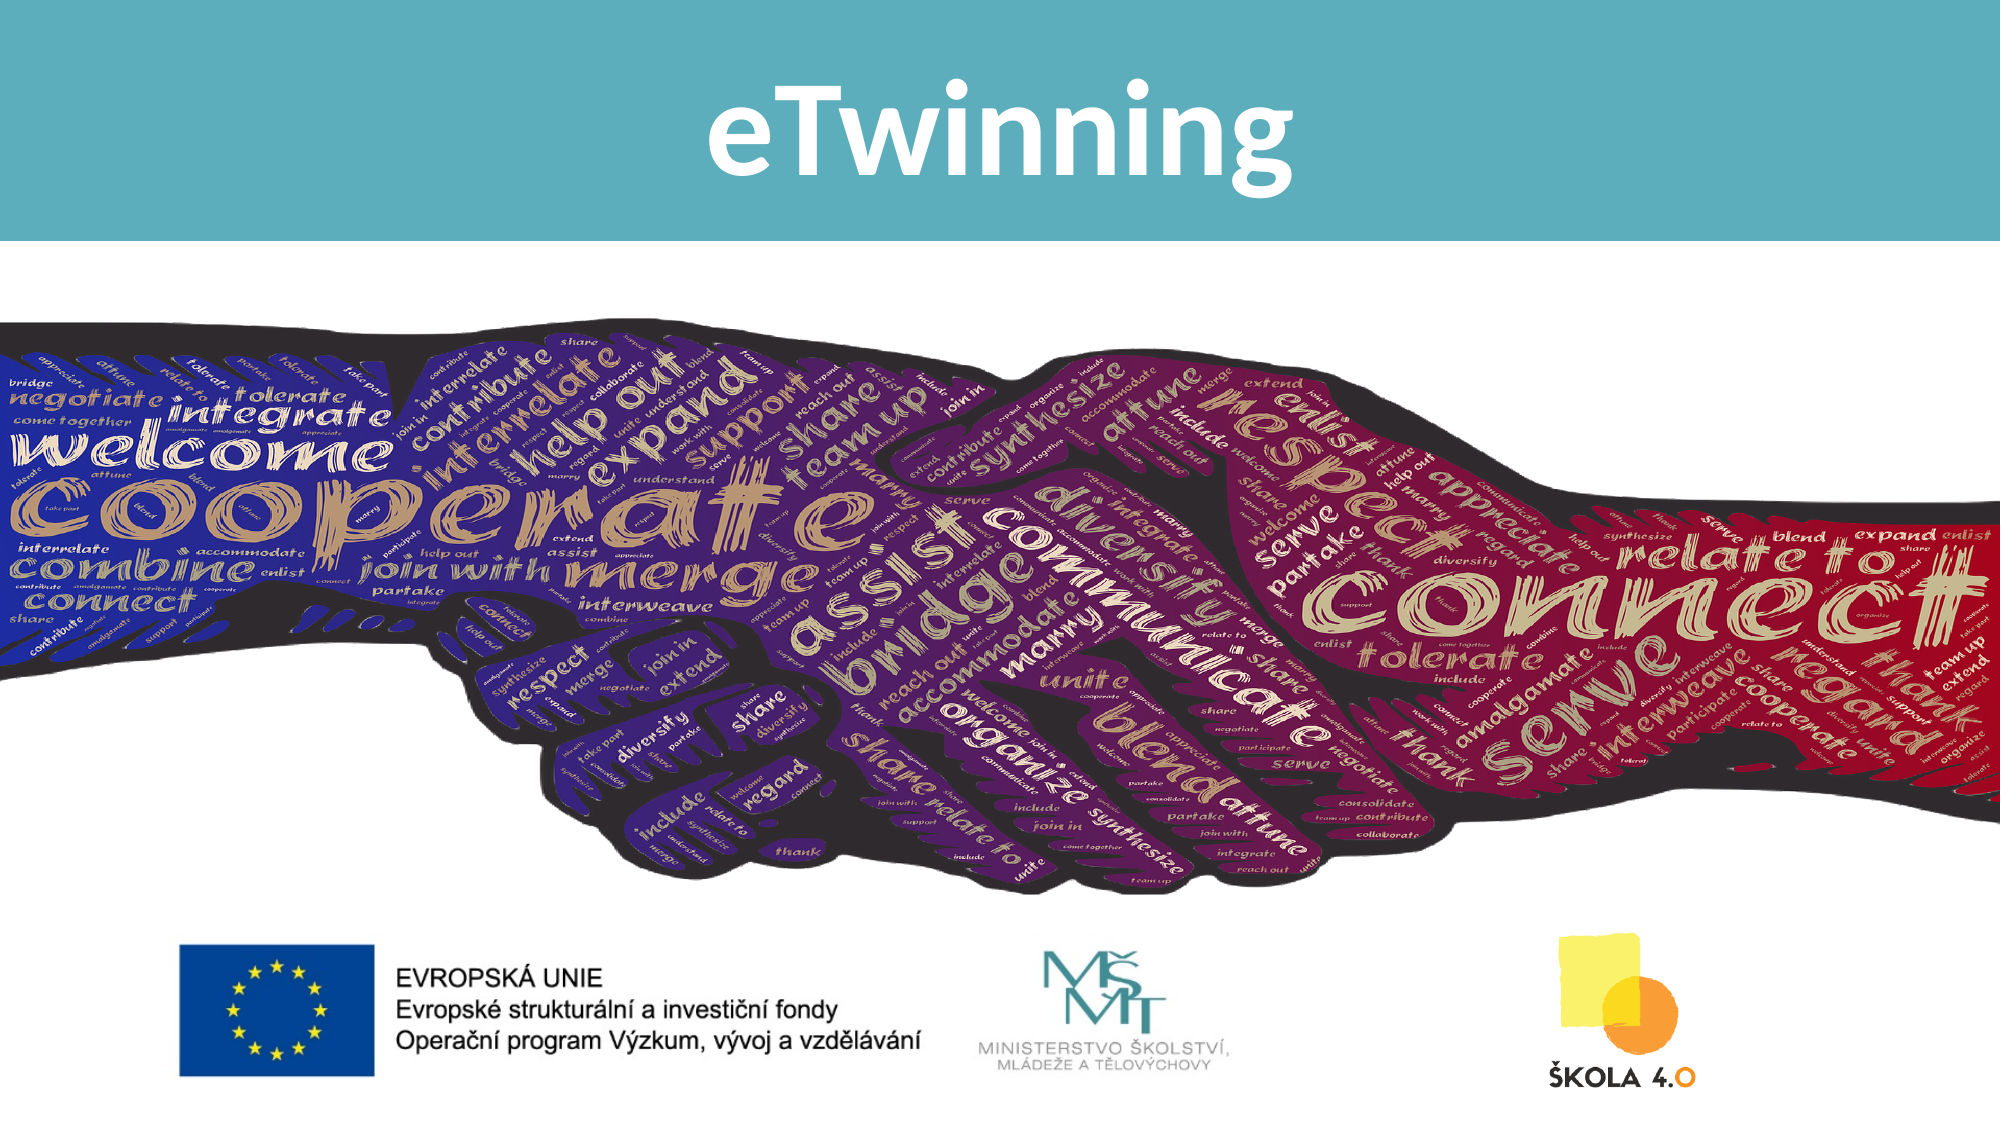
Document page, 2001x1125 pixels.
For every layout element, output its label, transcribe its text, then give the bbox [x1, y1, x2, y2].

picture [0, 241, 2000, 1125]
text_box eTwinning [0, 0, 2000, 241]
